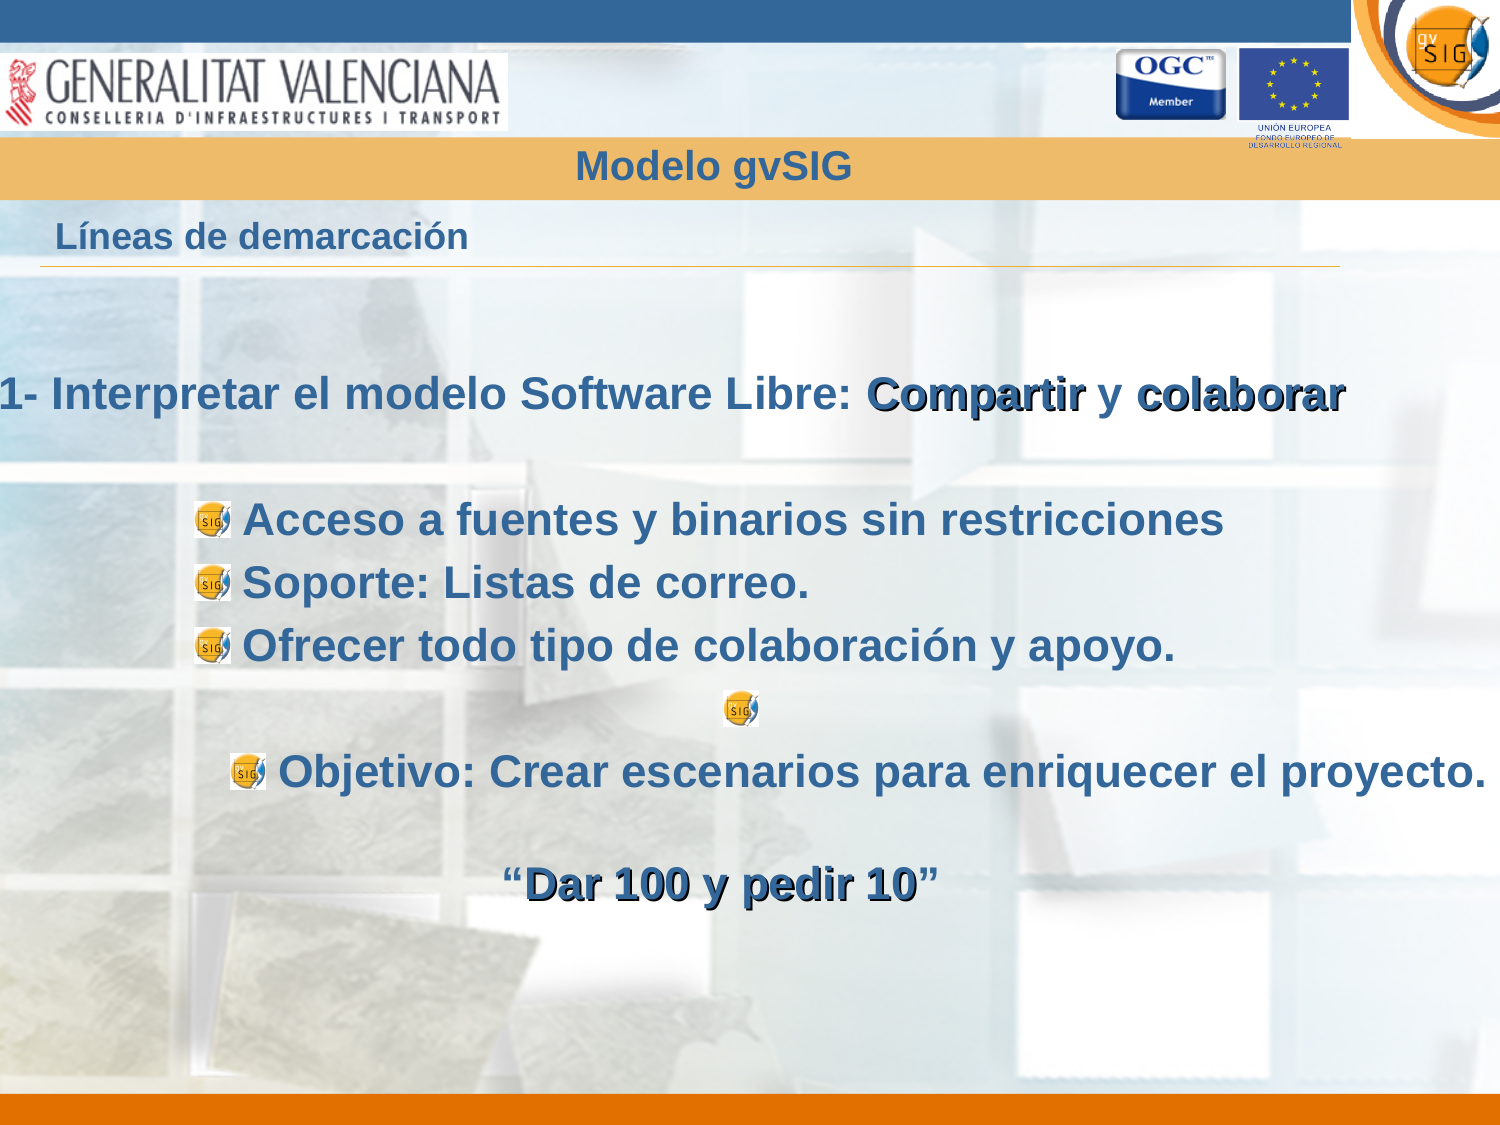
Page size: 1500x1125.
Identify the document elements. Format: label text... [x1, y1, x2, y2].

text_box “Dar 100 y pedir 10” [487, 850, 968, 917]
picture [230, 753, 266, 790]
picture [194, 564, 231, 601]
text_box 1- Interpretar el modelo Software Libre: Compartir y colaborar Acceso a fuentes y binarios sin restricciones Soporte: Listas de correo. Ofrecer todo tipo de colaboración y apoyo. Objetivo: Crear escenarios para enriquecer el proyecto. [0, 360, 1500, 805]
picture [194, 627, 231, 664]
picture [0, 53, 508, 131]
text_box Líneas de demarcación [40, 210, 691, 275]
picture [1237, 0, 1500, 139]
picture [723, 690, 759, 727]
text_box Modelo gvSIG [0, 137, 1429, 207]
picture [194, 501, 231, 538]
picture [1116, 49, 1226, 120]
